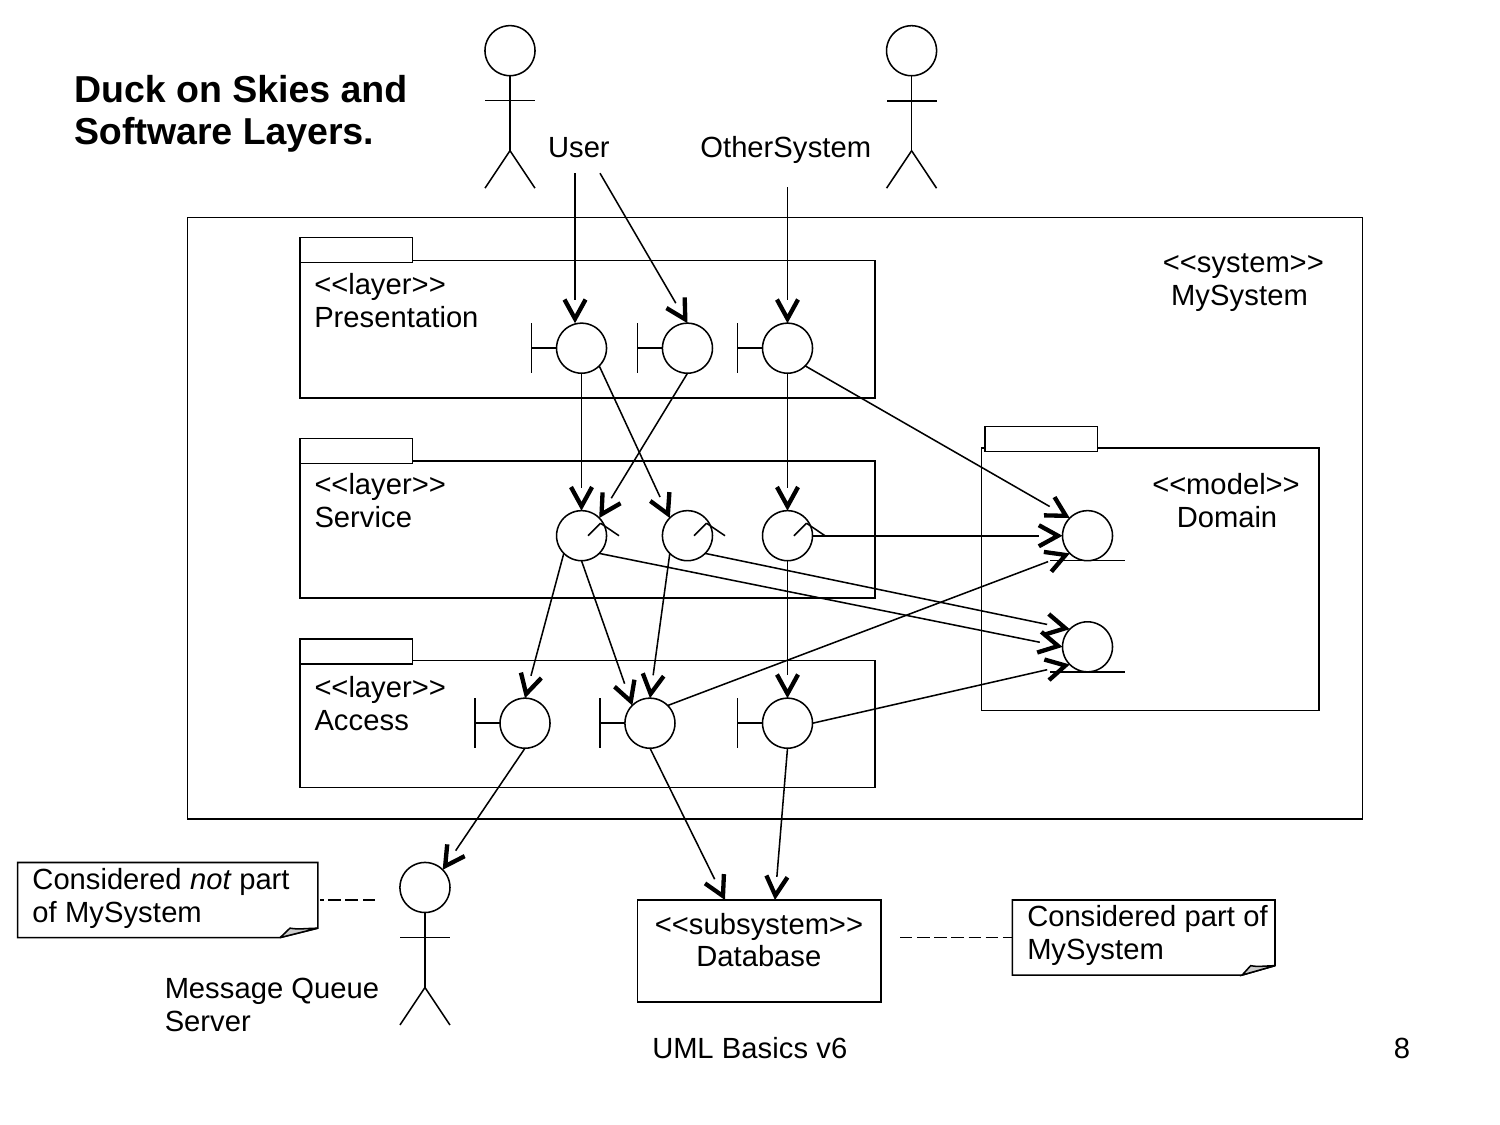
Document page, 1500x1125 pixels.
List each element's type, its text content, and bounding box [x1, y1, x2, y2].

text_box <<layer>> Service [299, 460, 462, 542]
text_box Considered part of MySystem [1012, 900, 1276, 976]
text_box User [533, 123, 625, 172]
text_box OtherSystem [685, 123, 887, 172]
text_box Considered not part of MySystem [17, 862, 318, 938]
text_box <<layer>> Presentation [299, 260, 494, 342]
text_box Duck on Skies and Software Layers. [59, 60, 434, 161]
text_box <<model>> Domain [1137, 460, 1315, 542]
text_box <<system>> MySystem [1148, 238, 1339, 320]
text_box Message Queue Server [150, 964, 395, 1046]
text_box <<subsystem>> Database [637, 900, 881, 1002]
text_box [187, 217, 1363, 820]
text_box <<layer>> Access [299, 663, 462, 745]
